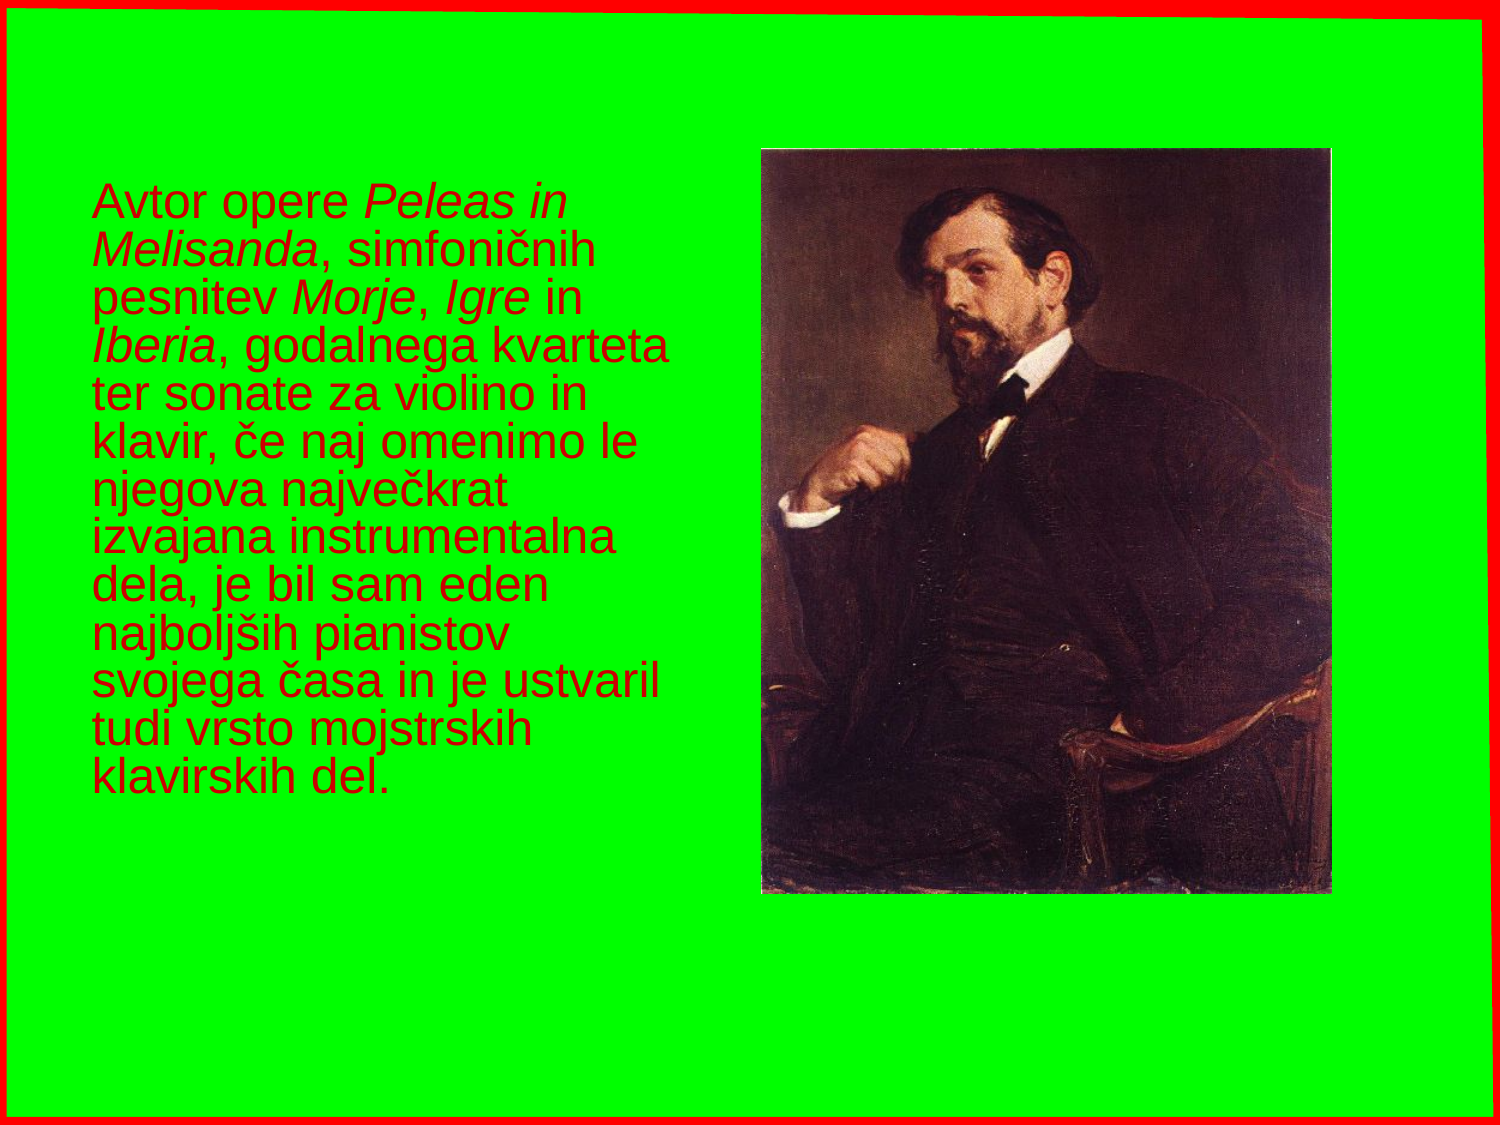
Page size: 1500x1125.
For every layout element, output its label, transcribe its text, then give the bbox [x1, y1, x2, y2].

text_box Avtor opere Peleas in Melisanda, simfoničnih pesnitev Morje, Igre in Iberia, godalnega kvarteta ter sonate za violino in klavir, če naj omenimo le njegova največkrat izvajana instrumentalna dela, je bil sam eden najboljših pianistov svojega časa in je ustvaril tudi vrsto mojstrskih klavirskih del. [76, 172, 703, 811]
picture [761, 148, 1332, 894]
